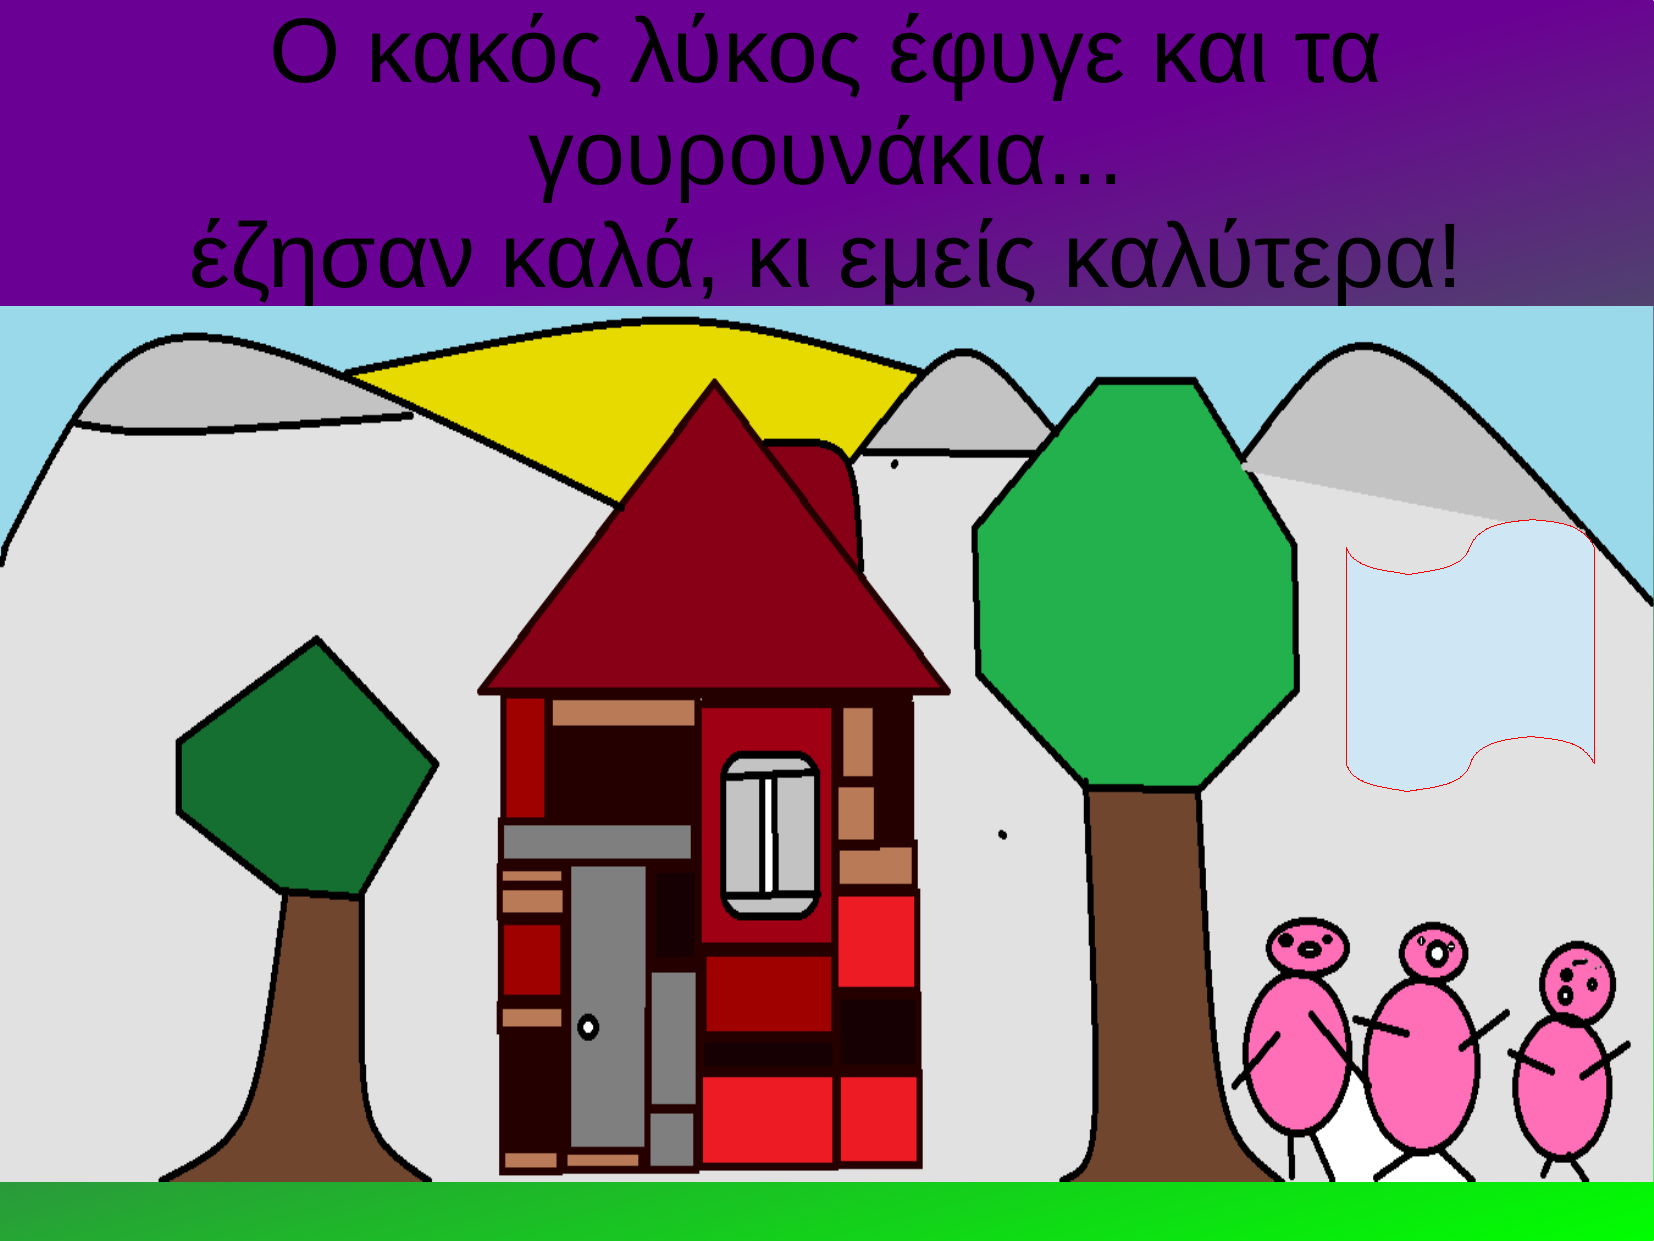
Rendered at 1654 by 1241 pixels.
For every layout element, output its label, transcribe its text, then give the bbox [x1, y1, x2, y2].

picture [0, 306, 1654, 1182]
title Ο κακός λύκος έφυγε και τα γουρουνάκια... έζησαν καλά, κι εμείς καλύτερα! [82, 0, 1571, 306]
text_box [1346, 519, 1595, 792]
